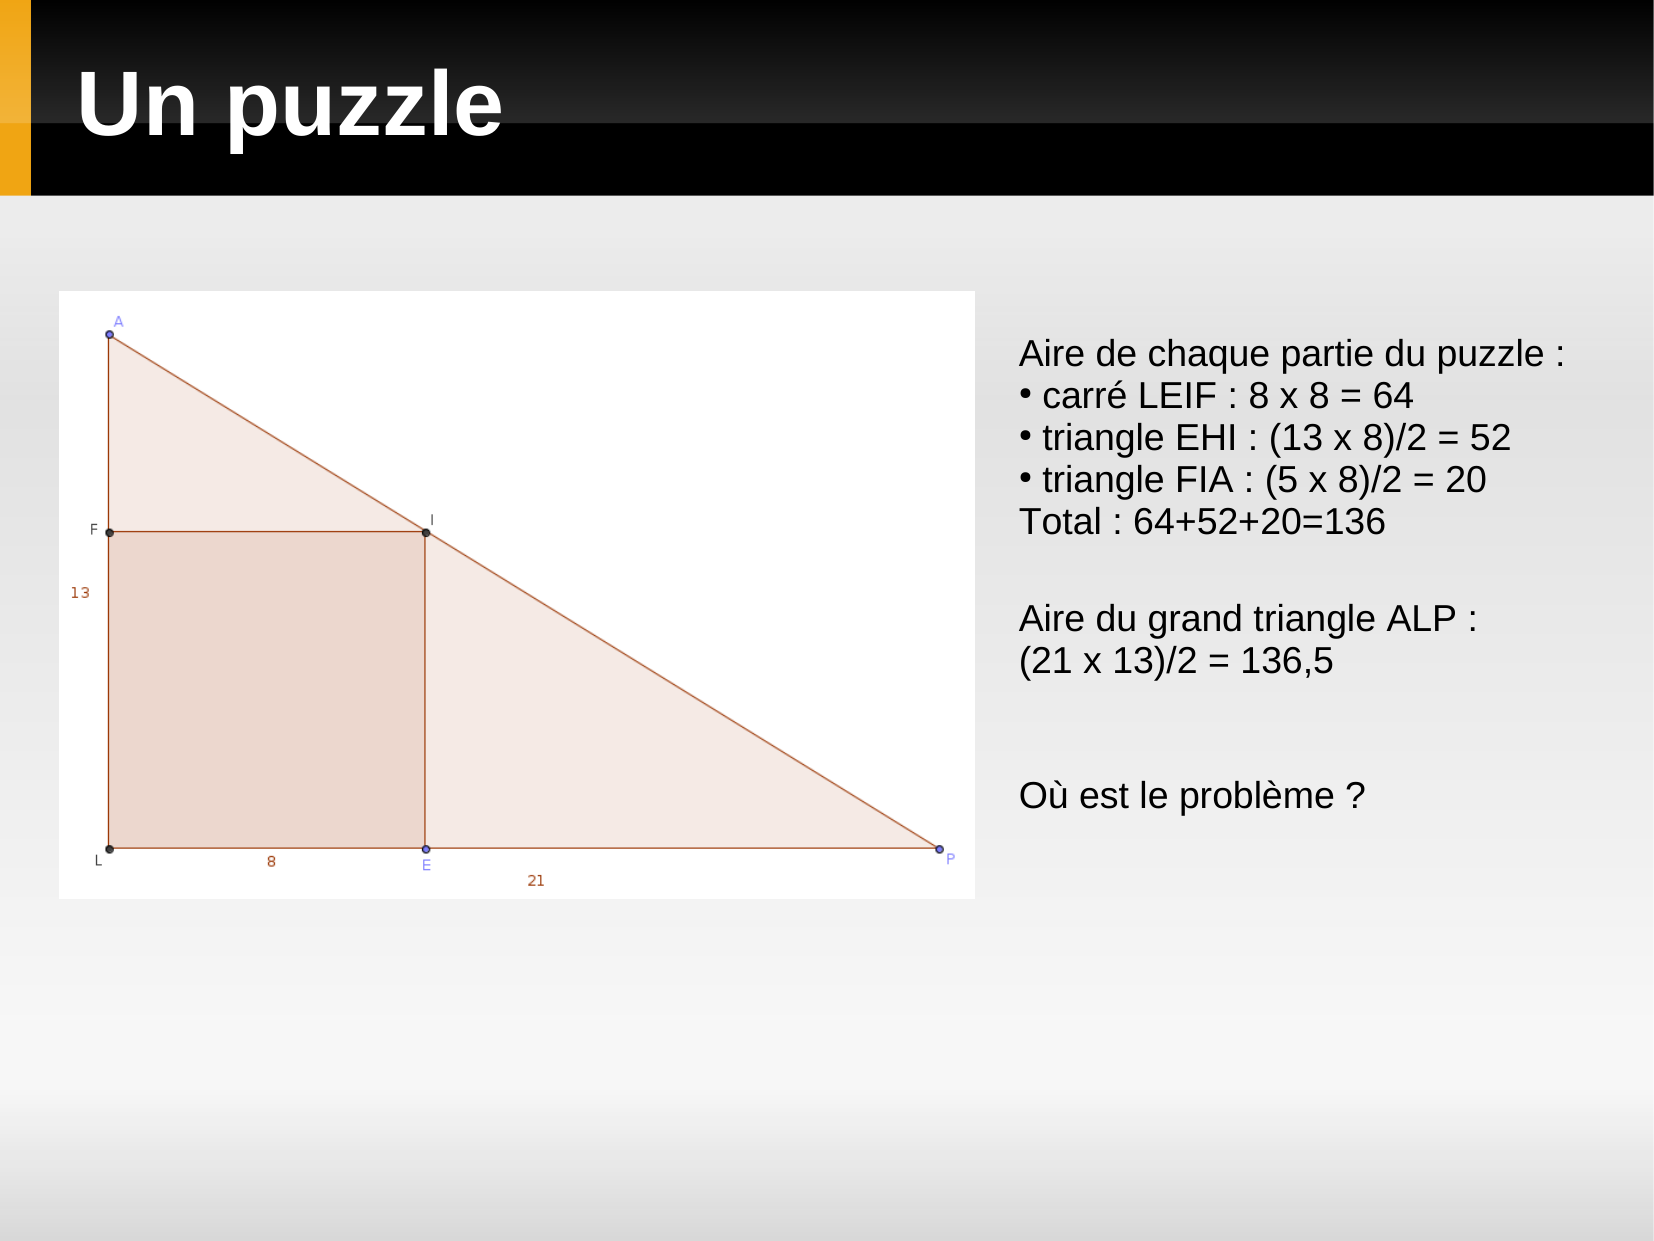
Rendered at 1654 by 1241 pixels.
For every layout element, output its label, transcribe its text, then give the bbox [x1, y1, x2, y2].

title Un puzzle [76, 7, 1565, 200]
text_box Où est le problème ? [1003, 767, 1382, 824]
picture [0, 0, 1654, 1241]
text_box Aire du grand triangle ALP : (21 x 13)/2 = 136,5 [1003, 590, 1491, 690]
text_box Aire de chaque partie du puzzle : carré LEIF : 8 x 8 = 64 triangle EHI : (13 x 8)/2 = 52 triangle FIA : (5 x 8)/2 = 20 Total : 64+52+20=136 [1003, 324, 1581, 592]
